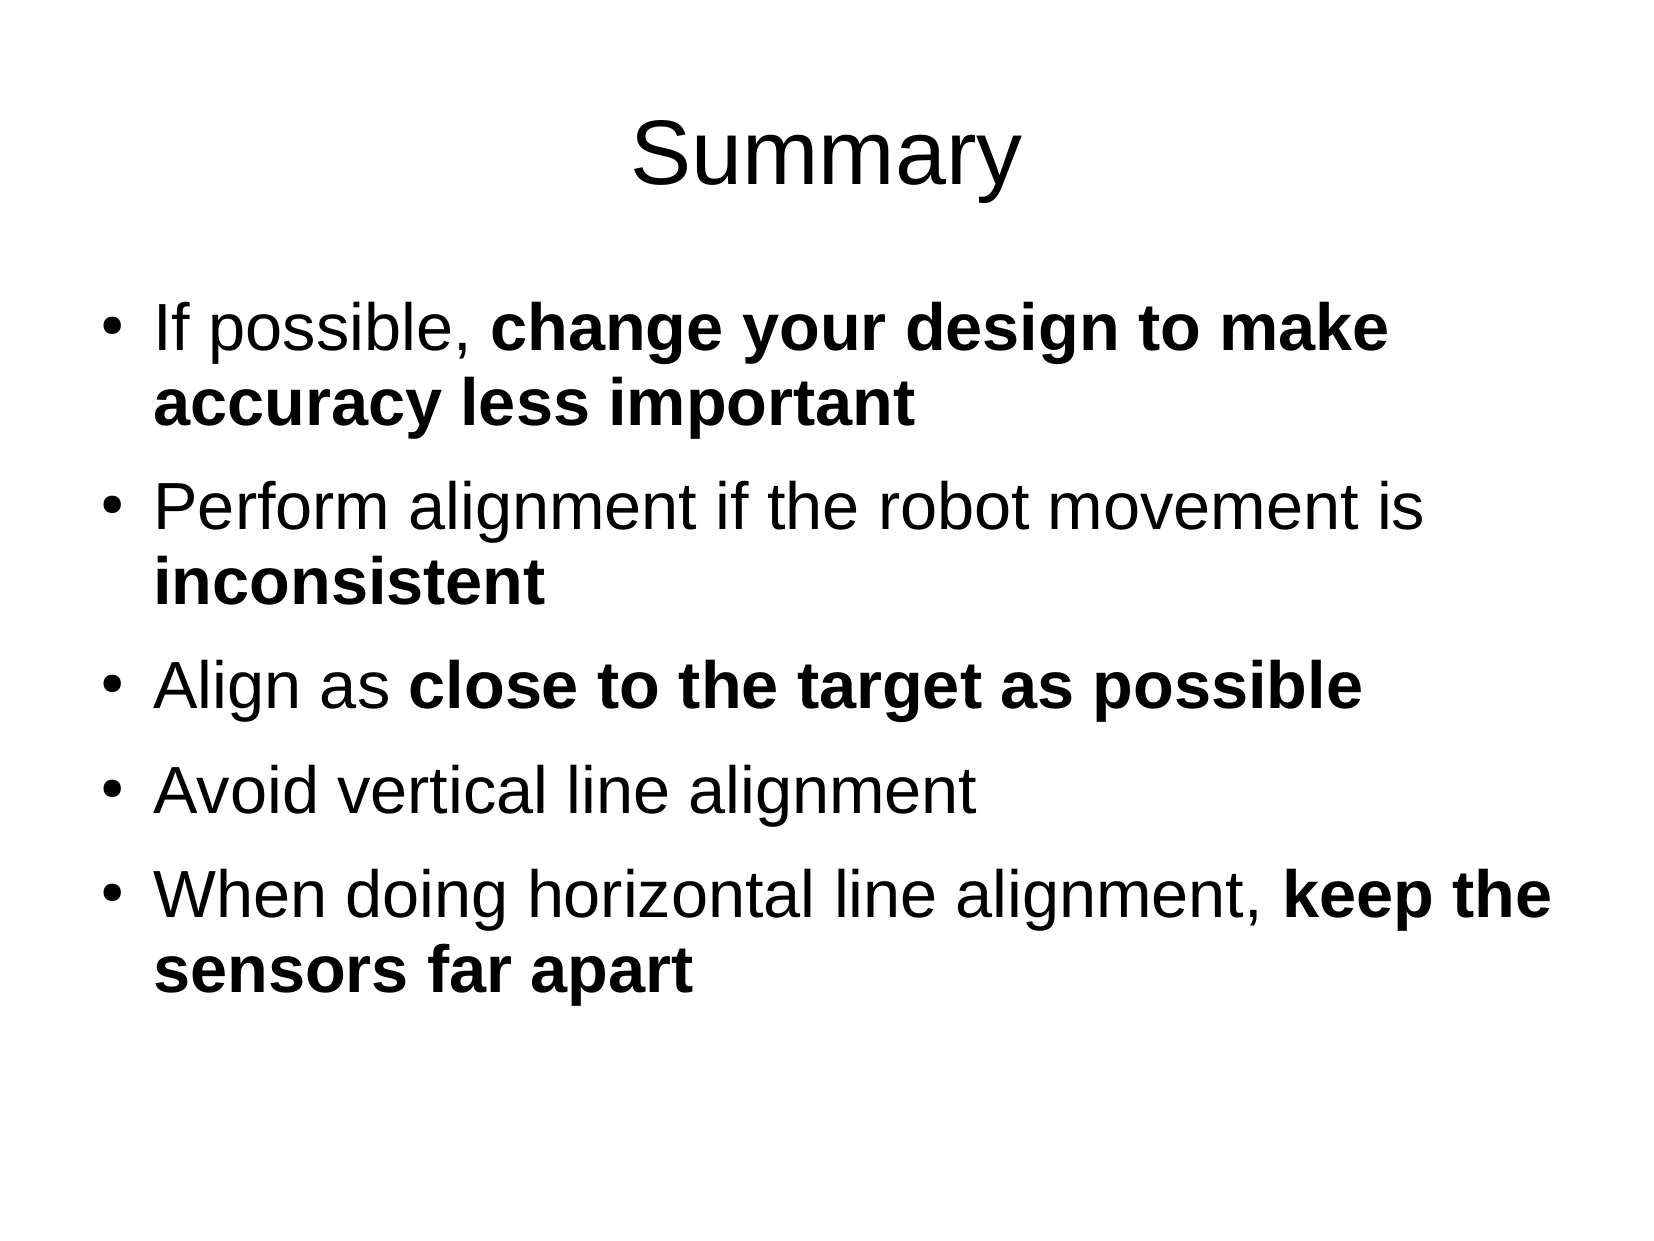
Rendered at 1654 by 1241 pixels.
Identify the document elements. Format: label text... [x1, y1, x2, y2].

list If possible, change your design to make accuracy less important Perform alignment if the robot movement is inconsistent Align as close to the target as possible Avoid vertical line alignment When doing horizontal line alignment, keep the sensors far apart [82, 290, 1571, 1010]
title Summary [82, 49, 1571, 257]
